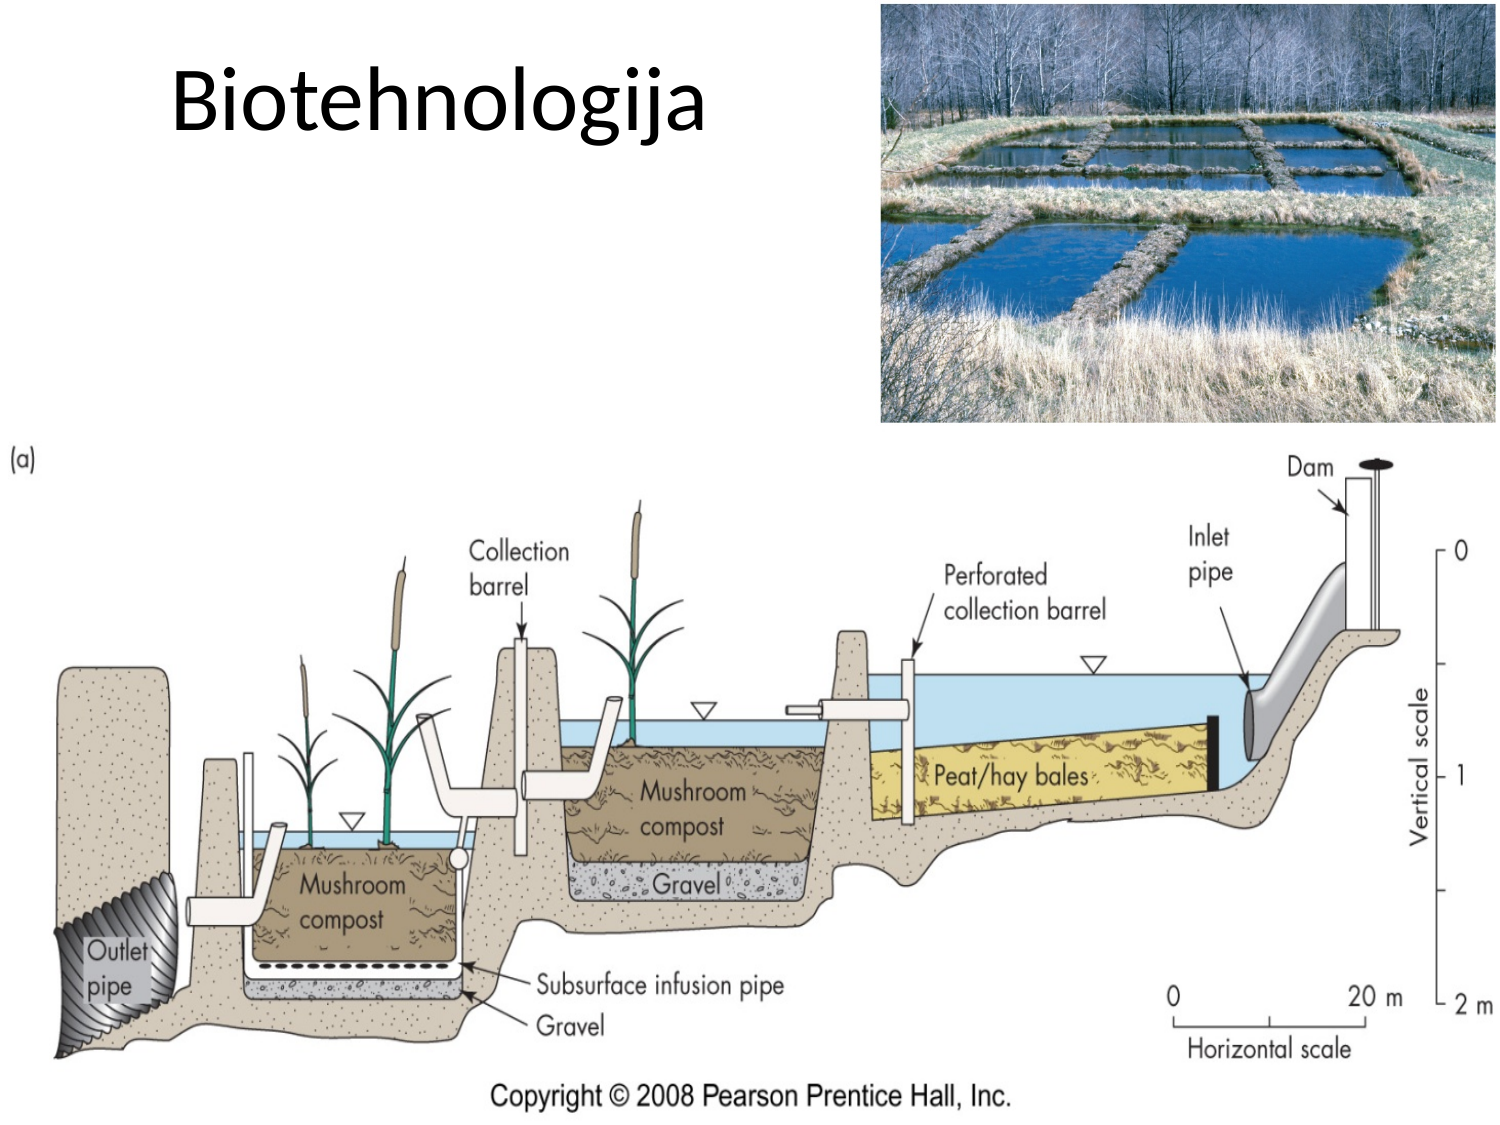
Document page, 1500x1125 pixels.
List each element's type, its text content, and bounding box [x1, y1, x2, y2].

title Biotehnologija [0, 0, 875, 188]
picture [0, 0, 1500, 1125]
